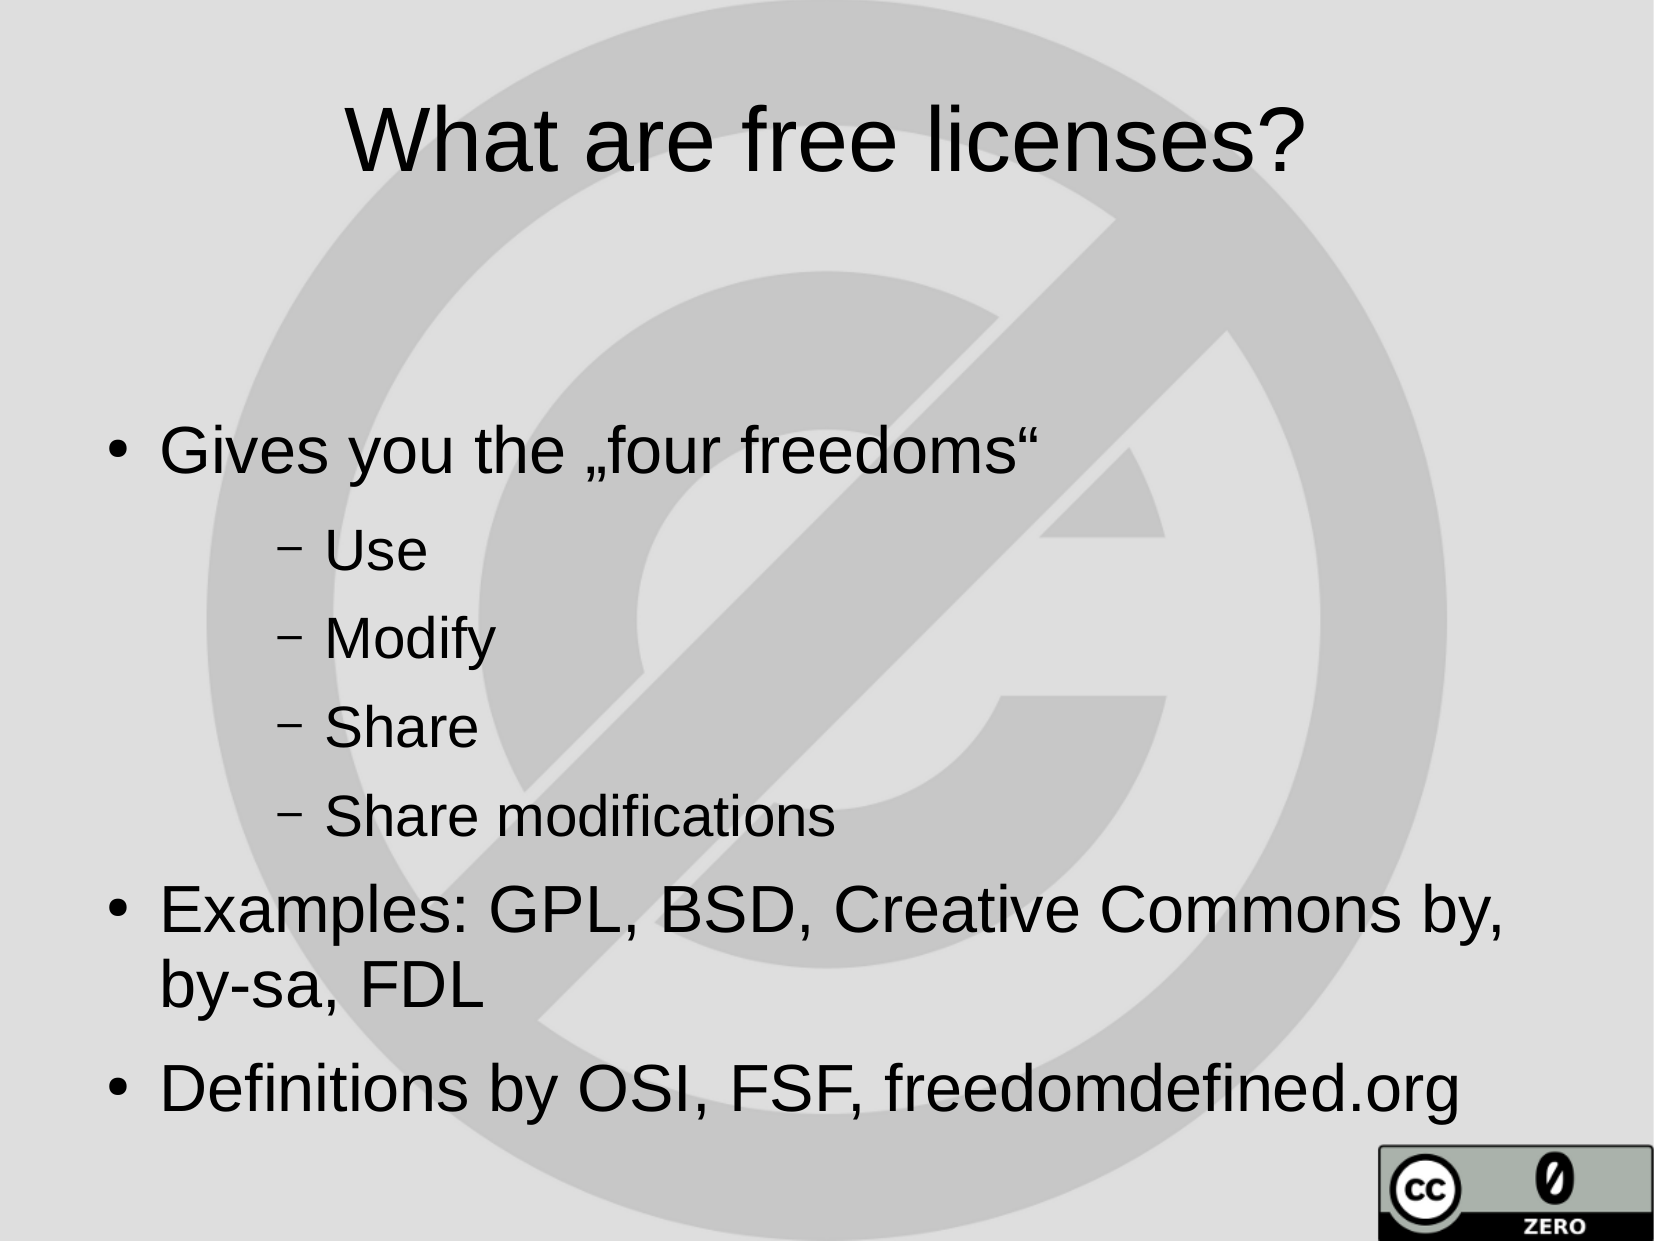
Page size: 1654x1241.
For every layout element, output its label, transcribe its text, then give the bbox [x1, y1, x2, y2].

picture [0, 0, 1654, 1241]
title What are free licenses? [59, 68, 1595, 212]
list Gives you the „four freedoms“ Use Modify Share Share modifications Examples: GPL, BSD, Creative Commons by, by-sa, FDL Definitions by OSI, FSF, freedomdefined.org [88, 413, 1571, 1127]
